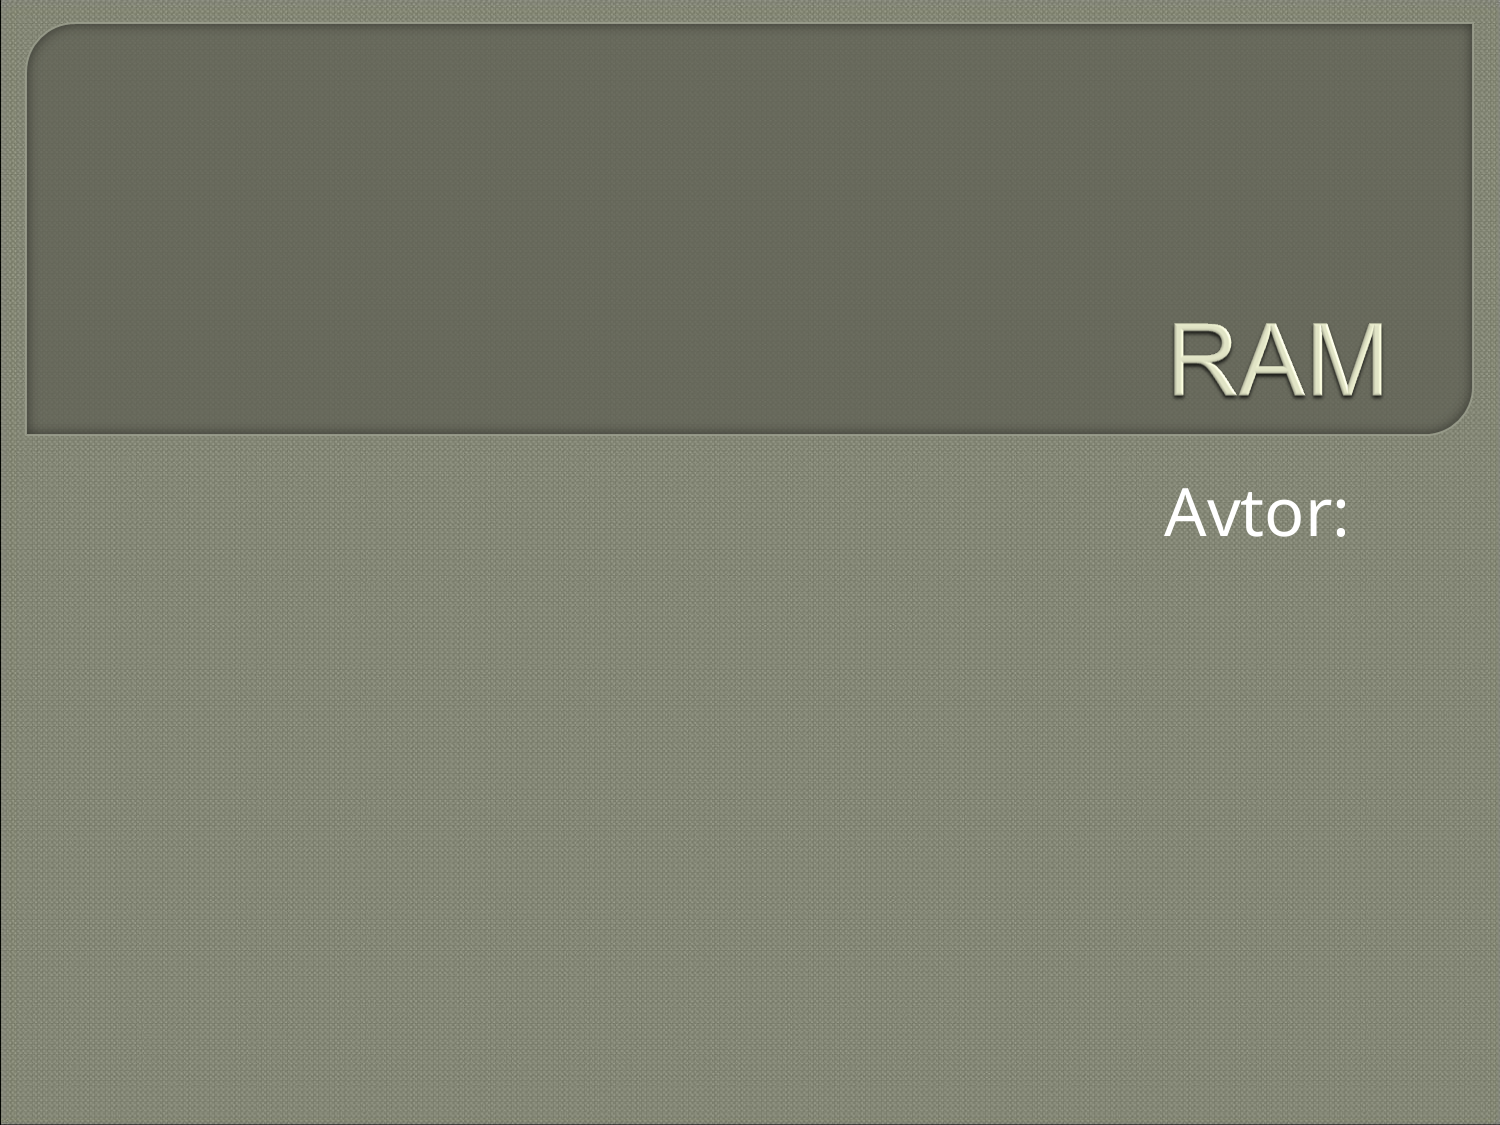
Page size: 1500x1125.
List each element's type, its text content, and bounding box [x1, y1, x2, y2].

picture [0, 0, 1500, 1125]
text_box Avtor: [349, 462, 1426, 558]
